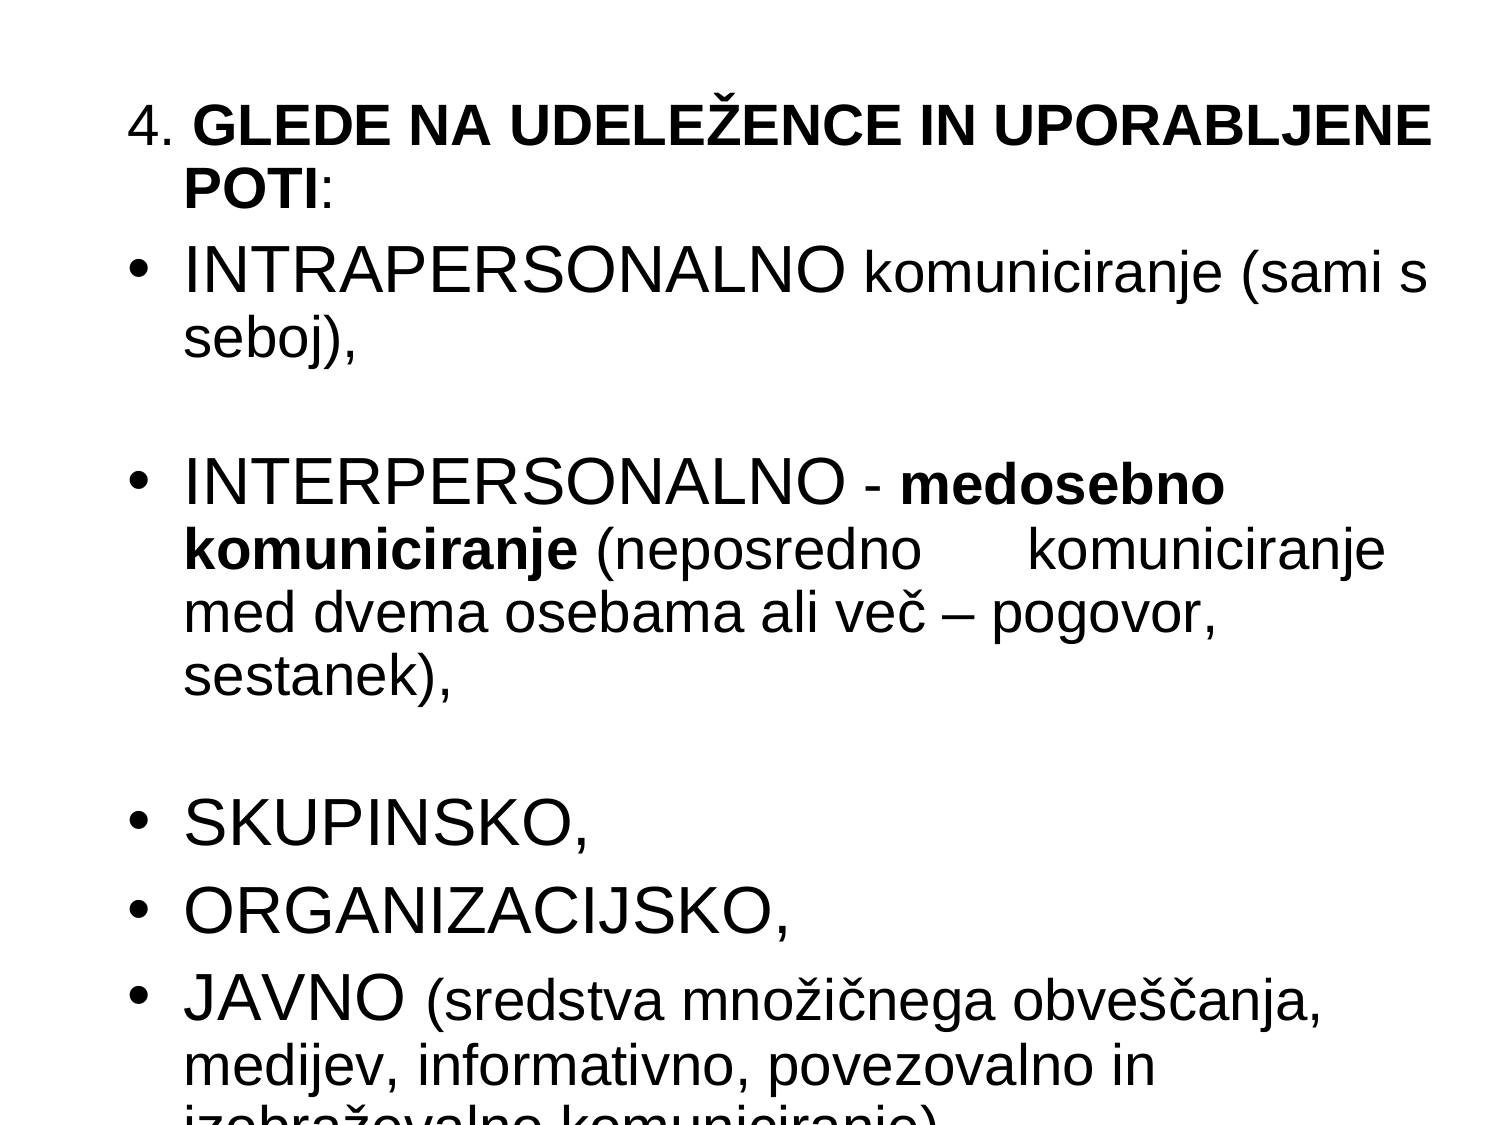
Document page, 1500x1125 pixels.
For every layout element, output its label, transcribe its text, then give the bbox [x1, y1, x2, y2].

list 4. GLEDE NA UDELEŽENCE IN UPORABLJENE POTI: INTRAPERSONALNO komuniciranje (sami s seboj), INTERPERSONALNO - medosebno komuniciranje (neposredno komuniciranje med dvema osebama ali več – pogovor, sestanek), SKUPINSKO, ORGANIZACIJSKO, JAVNO (sredstva množičnega obveščanja, medijev, informativno, povezovalno in izobraževalno komuniciranje). [112, 87, 1463, 1125]
